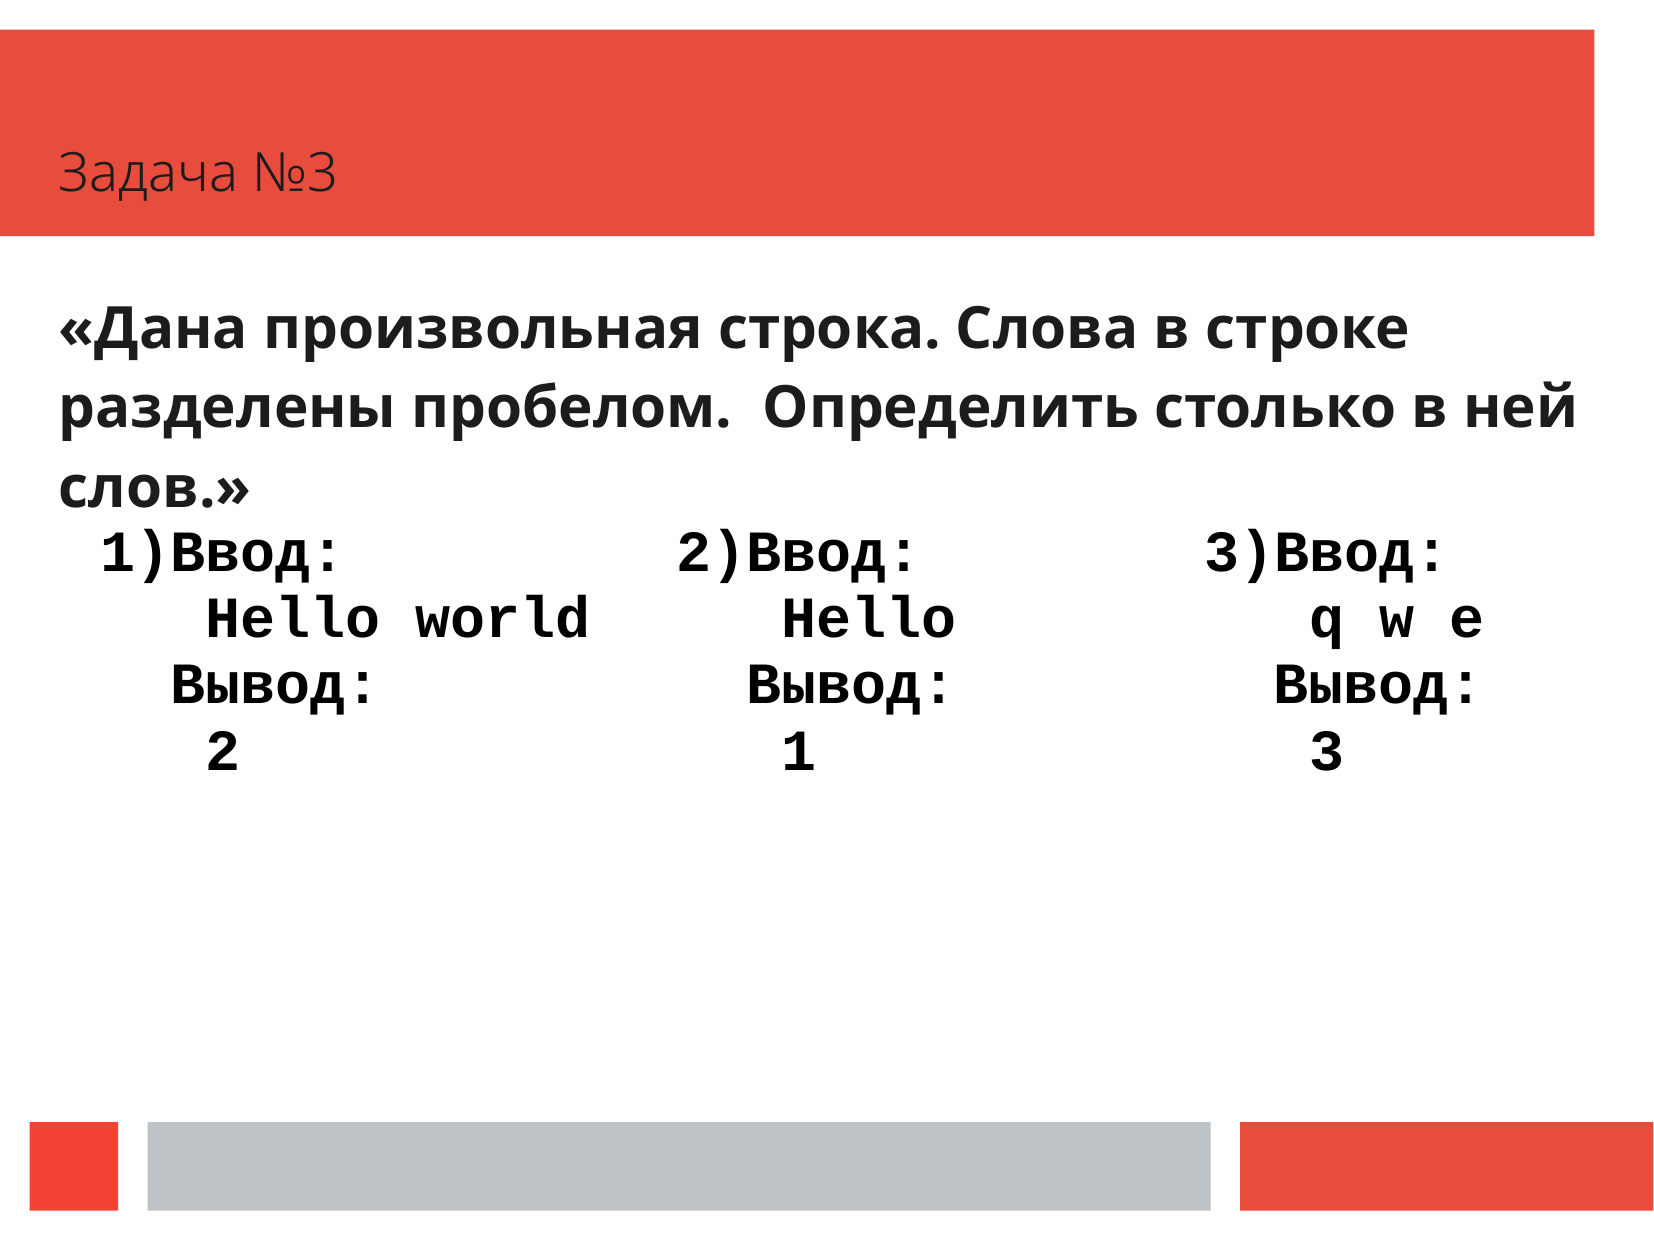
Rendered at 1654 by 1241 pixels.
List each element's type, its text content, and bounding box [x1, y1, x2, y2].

table_header 3)Ввод: q w e Вывод: 3 [1190, 517, 1606, 1087]
table_header 1)Ввод: Hello world Вывод: 2 [87, 517, 662, 1087]
table_header 2)Ввод: Hello Вывод: 1 [663, 517, 1189, 1087]
subtitle Задача №3 «Дана произвольная строка. Слова в строке разделены пробелом. Определить столько в ней слов.» [59, 59, 1595, 744]
